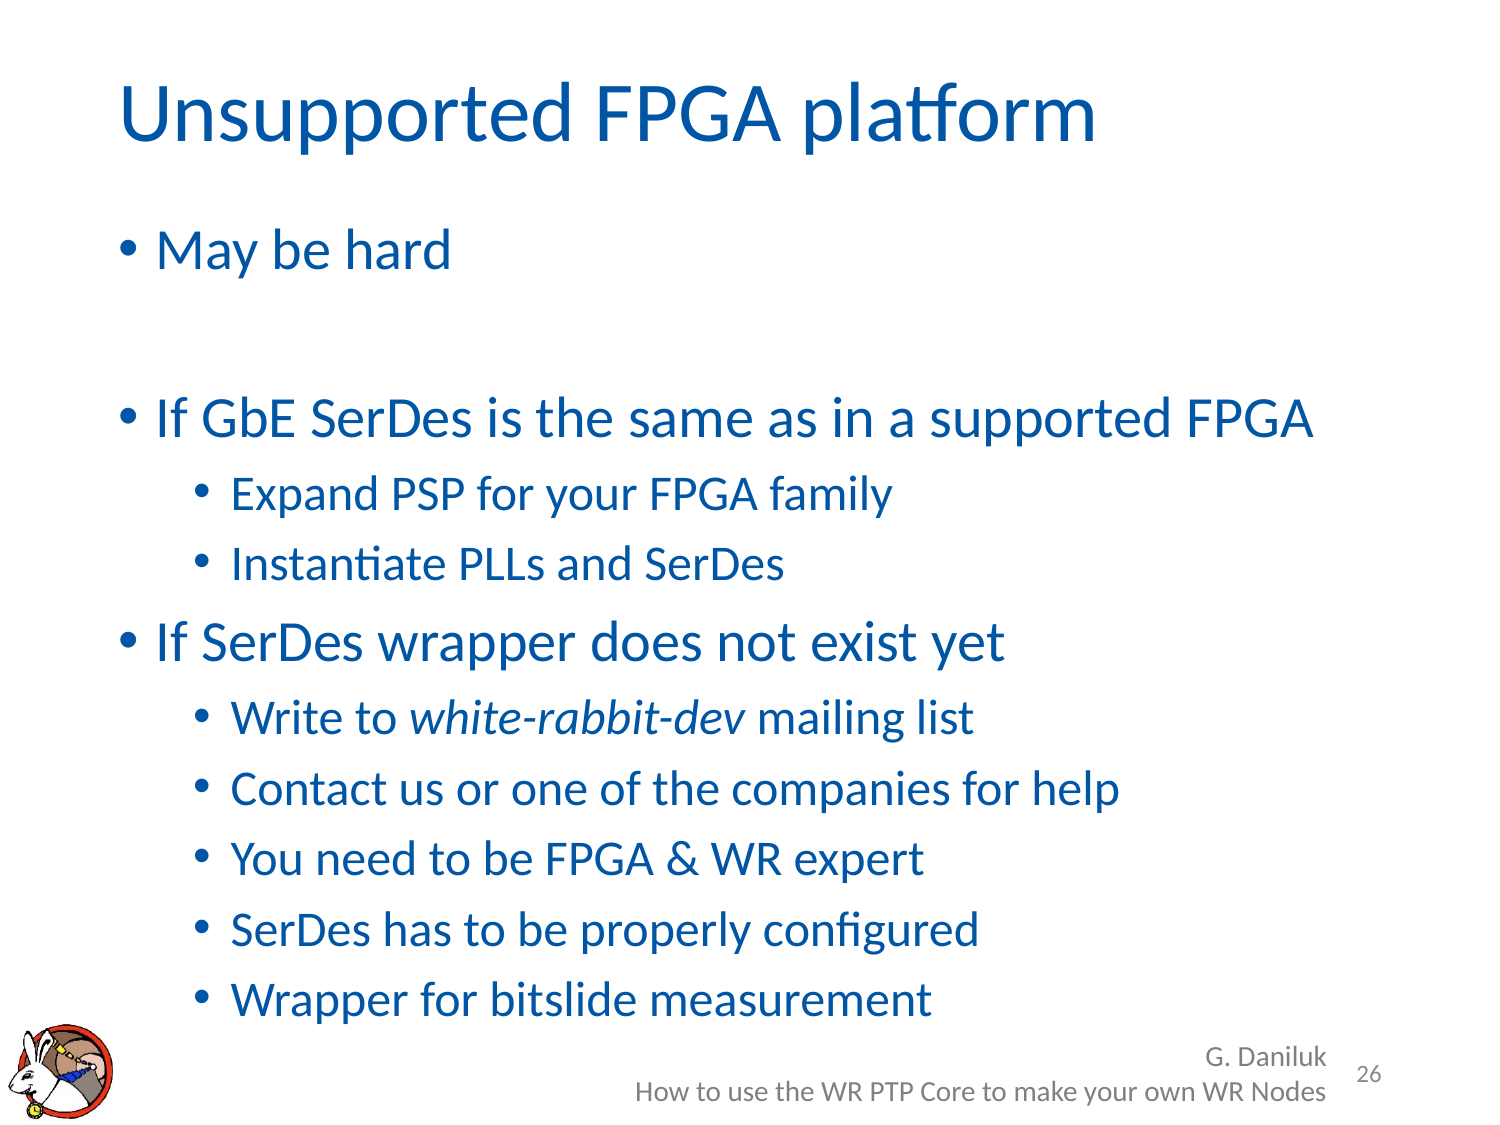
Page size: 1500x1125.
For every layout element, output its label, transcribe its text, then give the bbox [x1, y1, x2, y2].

picture [7, 1024, 113, 1121]
text_box G. Daniluk How to use the WR PTP Core to make your own WR Nodes [112, 1029, 1342, 1115]
list May be hard If GbE SerDes is the same as in a supported FPGA Expand PSP for your FPGA family Instantiate PLLs and SerDes If SerDes wrapper does not exist yet Write to white-rabbit-dev mailing list Contact us or one of the companies for help You need to be FPGA & WR expert SerDes has to be properly configured Wrapper for bitslide measurement [103, 211, 1397, 1014]
title Unsupported FPGA platform [103, 59, 1397, 169]
slide_number <number> [1342, 1042, 1397, 1103]
